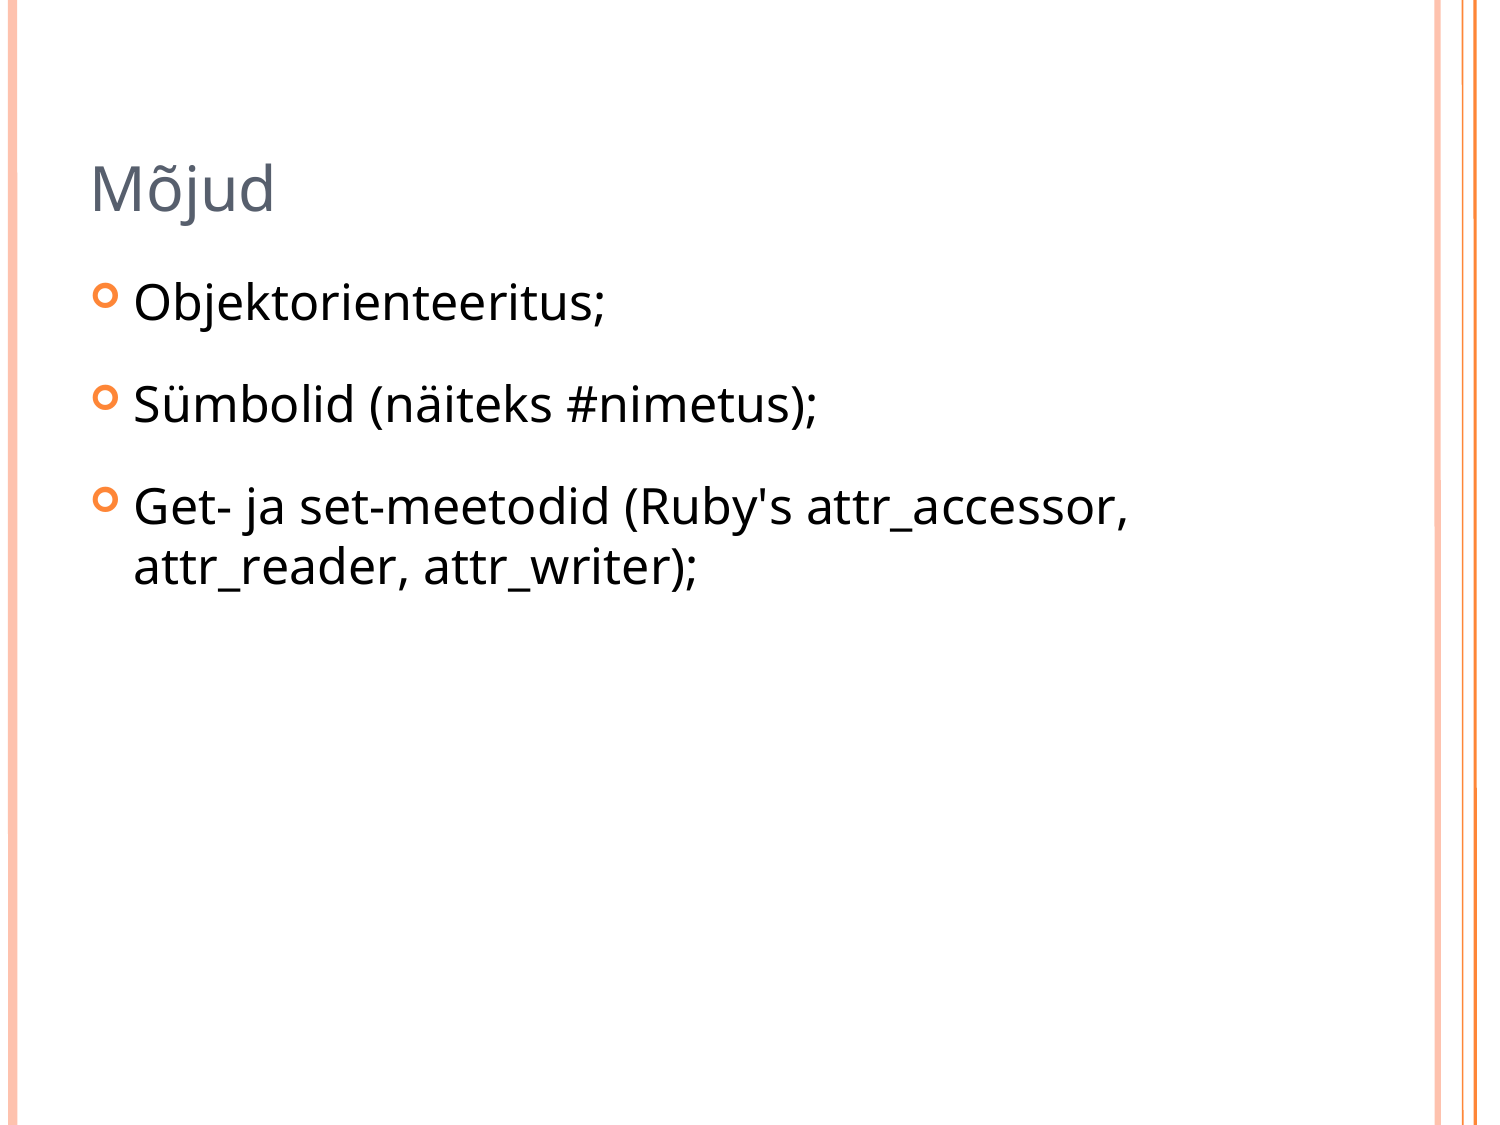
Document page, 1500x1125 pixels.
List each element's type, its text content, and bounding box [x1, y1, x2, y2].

text_box Objektorienteeritus; Sümbolid (näiteks #nimetus); Get- ja set-meetodid (Ruby's attr_accessor, attr_reader, attr_writer); [74, 262, 1300, 1062]
title Mõjud [75, 45, 1300, 232]
